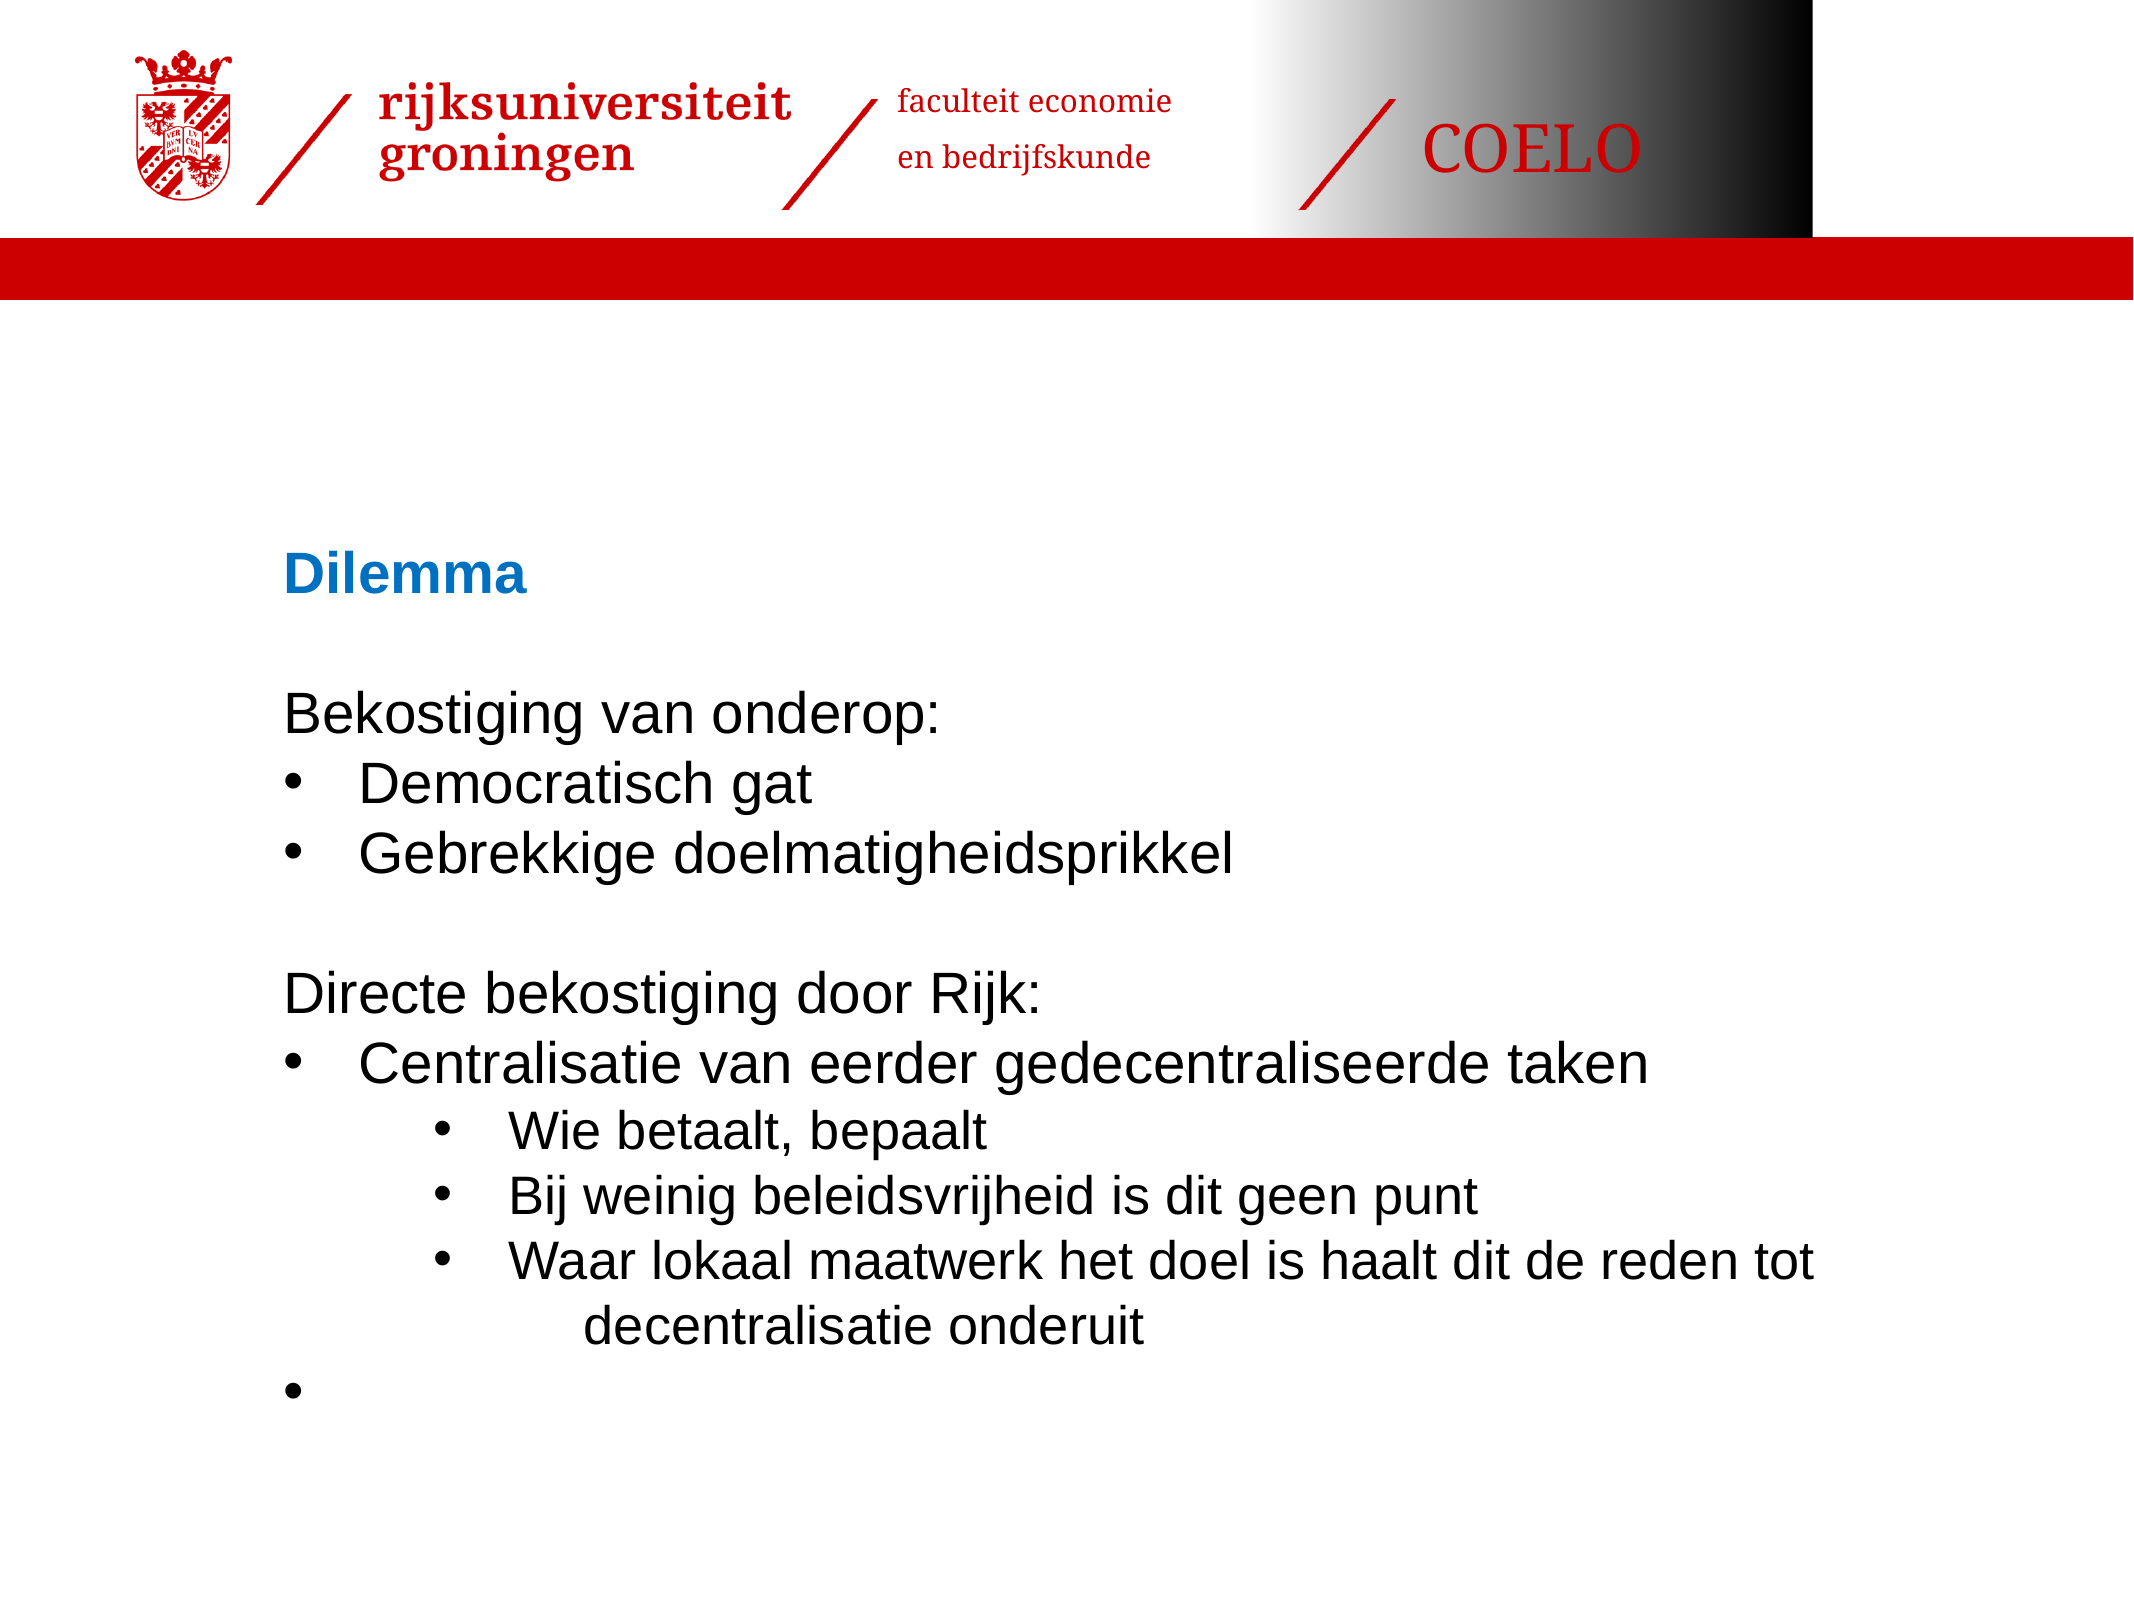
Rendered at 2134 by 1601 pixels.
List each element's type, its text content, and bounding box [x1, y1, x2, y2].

text_box Dilemma Bekostiging van onderop: Democratisch gat Gebrekkige doelmatigheidsprikkel Directe bekostiging door Rijk: Centralisatie van eerder gedecentraliseerde taken Wie betaalt, bepaalt Bij weinig beleidsvrijheid is dit geen punt Waar lokaal maatwerk het doel is haalt dit de reden tot decentralisatie onderuit [268, 528, 2134, 1442]
picture [135, 50, 878, 210]
picture [1298, 99, 1396, 210]
